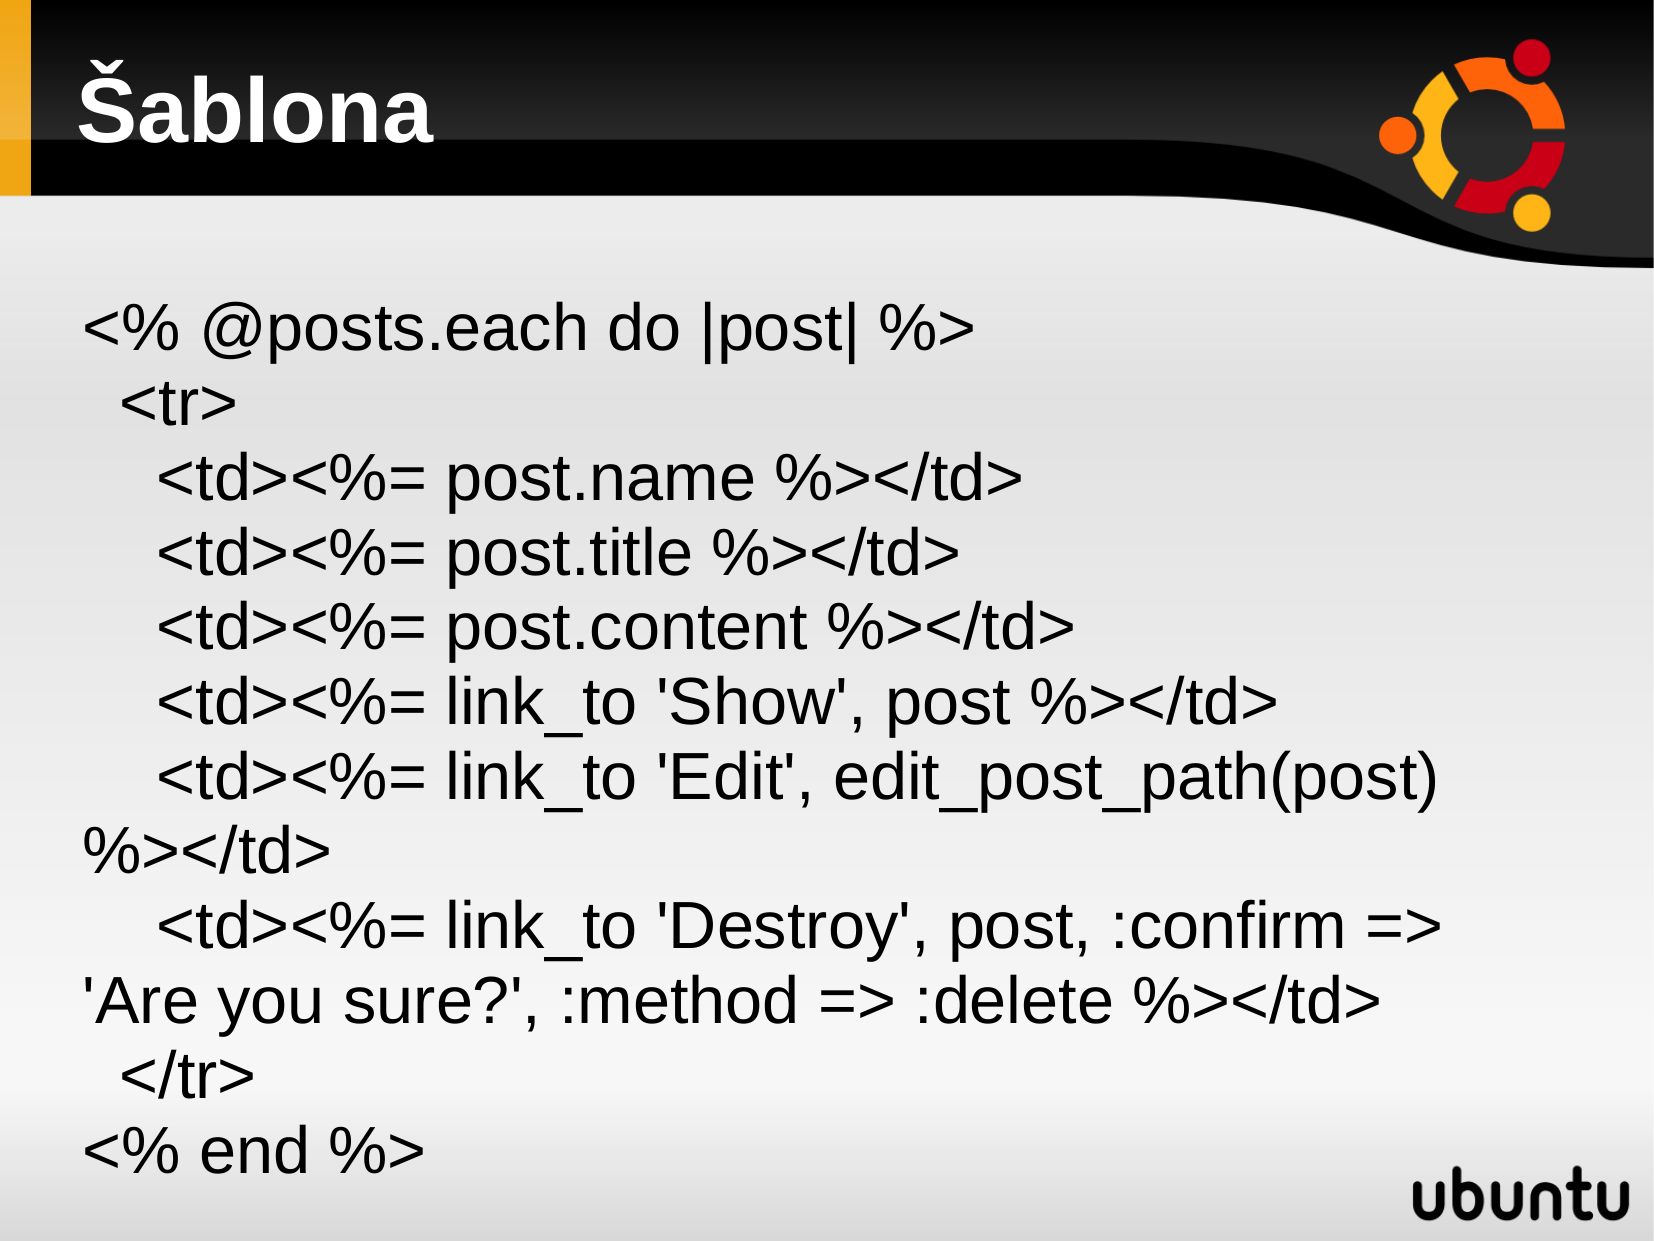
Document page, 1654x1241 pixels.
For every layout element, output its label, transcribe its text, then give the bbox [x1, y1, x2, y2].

list <% @posts.each do |post| %> <tr> <td><%= post.name %></td> <td><%= post.title %></td> <td><%= post.content %></td> <td><%= link_to 'Show', post %></td> <td><%= link_to 'Edit', edit_post_path(post) %></td> <td><%= link_to 'Destroy', post, :confirm => 'Are you sure?', :method => :delete %></td> </tr> <% end %> [82, 290, 1571, 1241]
title Šablona [76, 14, 1565, 207]
picture [0, 0, 1654, 1241]
